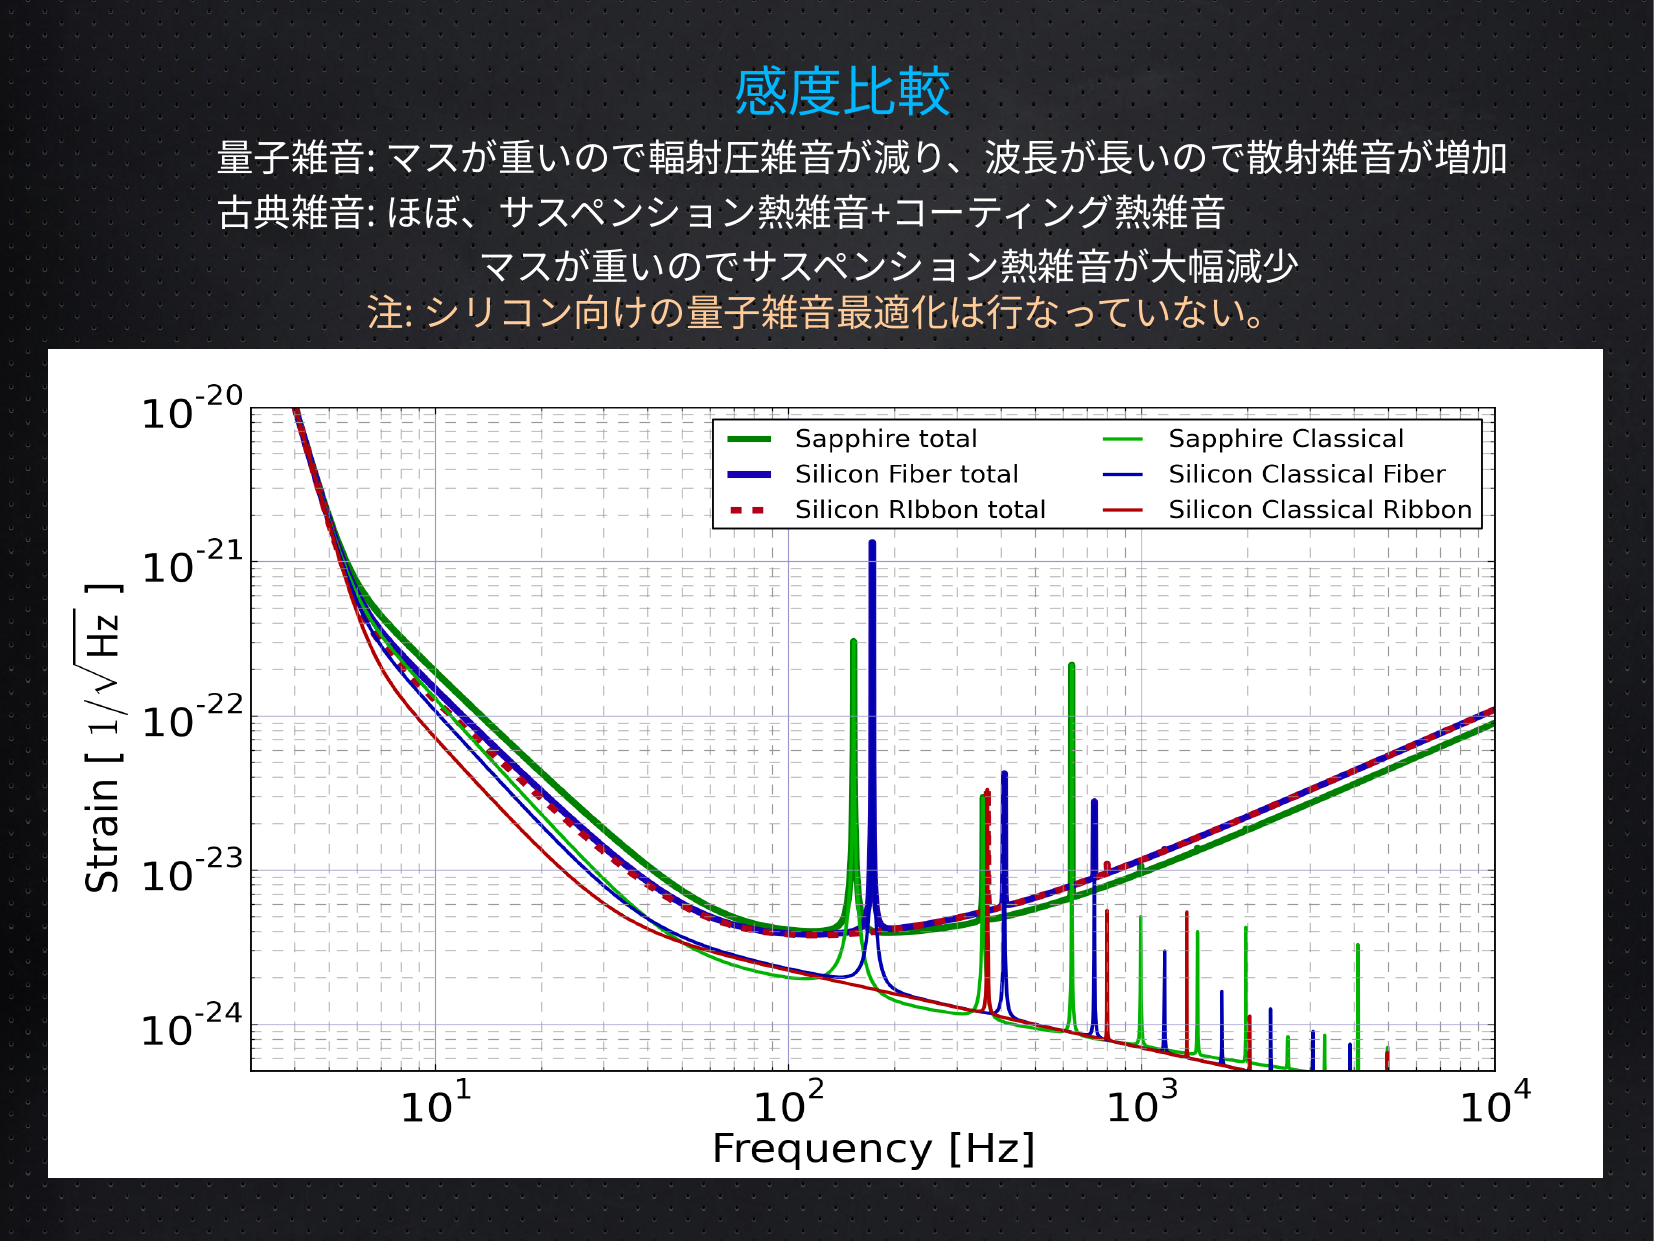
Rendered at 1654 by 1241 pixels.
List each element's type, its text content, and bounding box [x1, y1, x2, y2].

text_box 感度比較 [719, 40, 967, 111]
text_box 注: シリコン向けの量子雑音最適化は行なっていない。 [351, 275, 1238, 328]
text_box 量子雑音: マスが重いので輻射圧雑音が減り、波長が長いので散射雑音が増加 古典雑音: ほぼ、サスペンション熱雑音+コーティング熱雑音 マスが重いのでサスペンション熱雑音が大幅減少 [201, 120, 1484, 249]
picture [0, 0, 1654, 1241]
